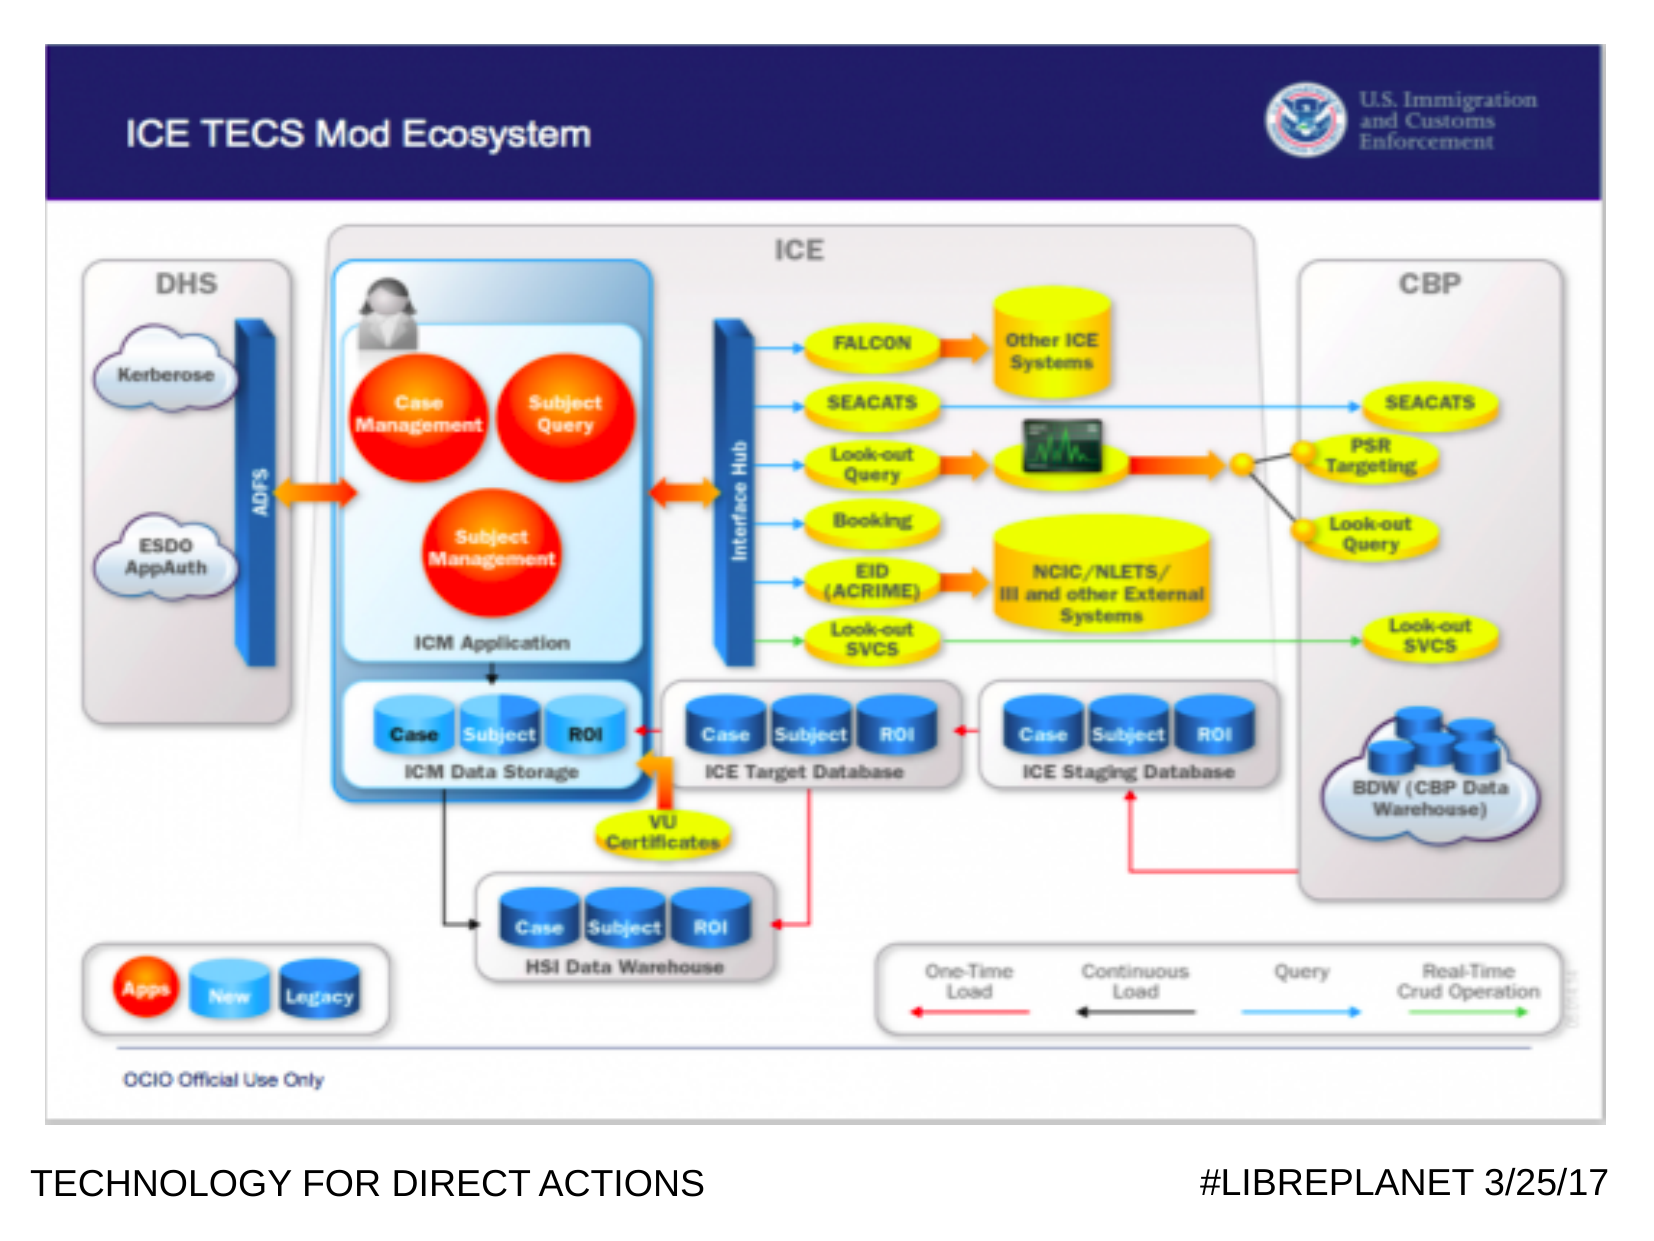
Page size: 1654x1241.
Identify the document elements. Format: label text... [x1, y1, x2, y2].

title TECHNOLOGY FOR DIRECT ACTIONS [30, 1140, 736, 1228]
picture [45, 44, 1606, 1126]
subtitle #LIBREPLANET 3/25/17 [1200, 1150, 1628, 1216]
